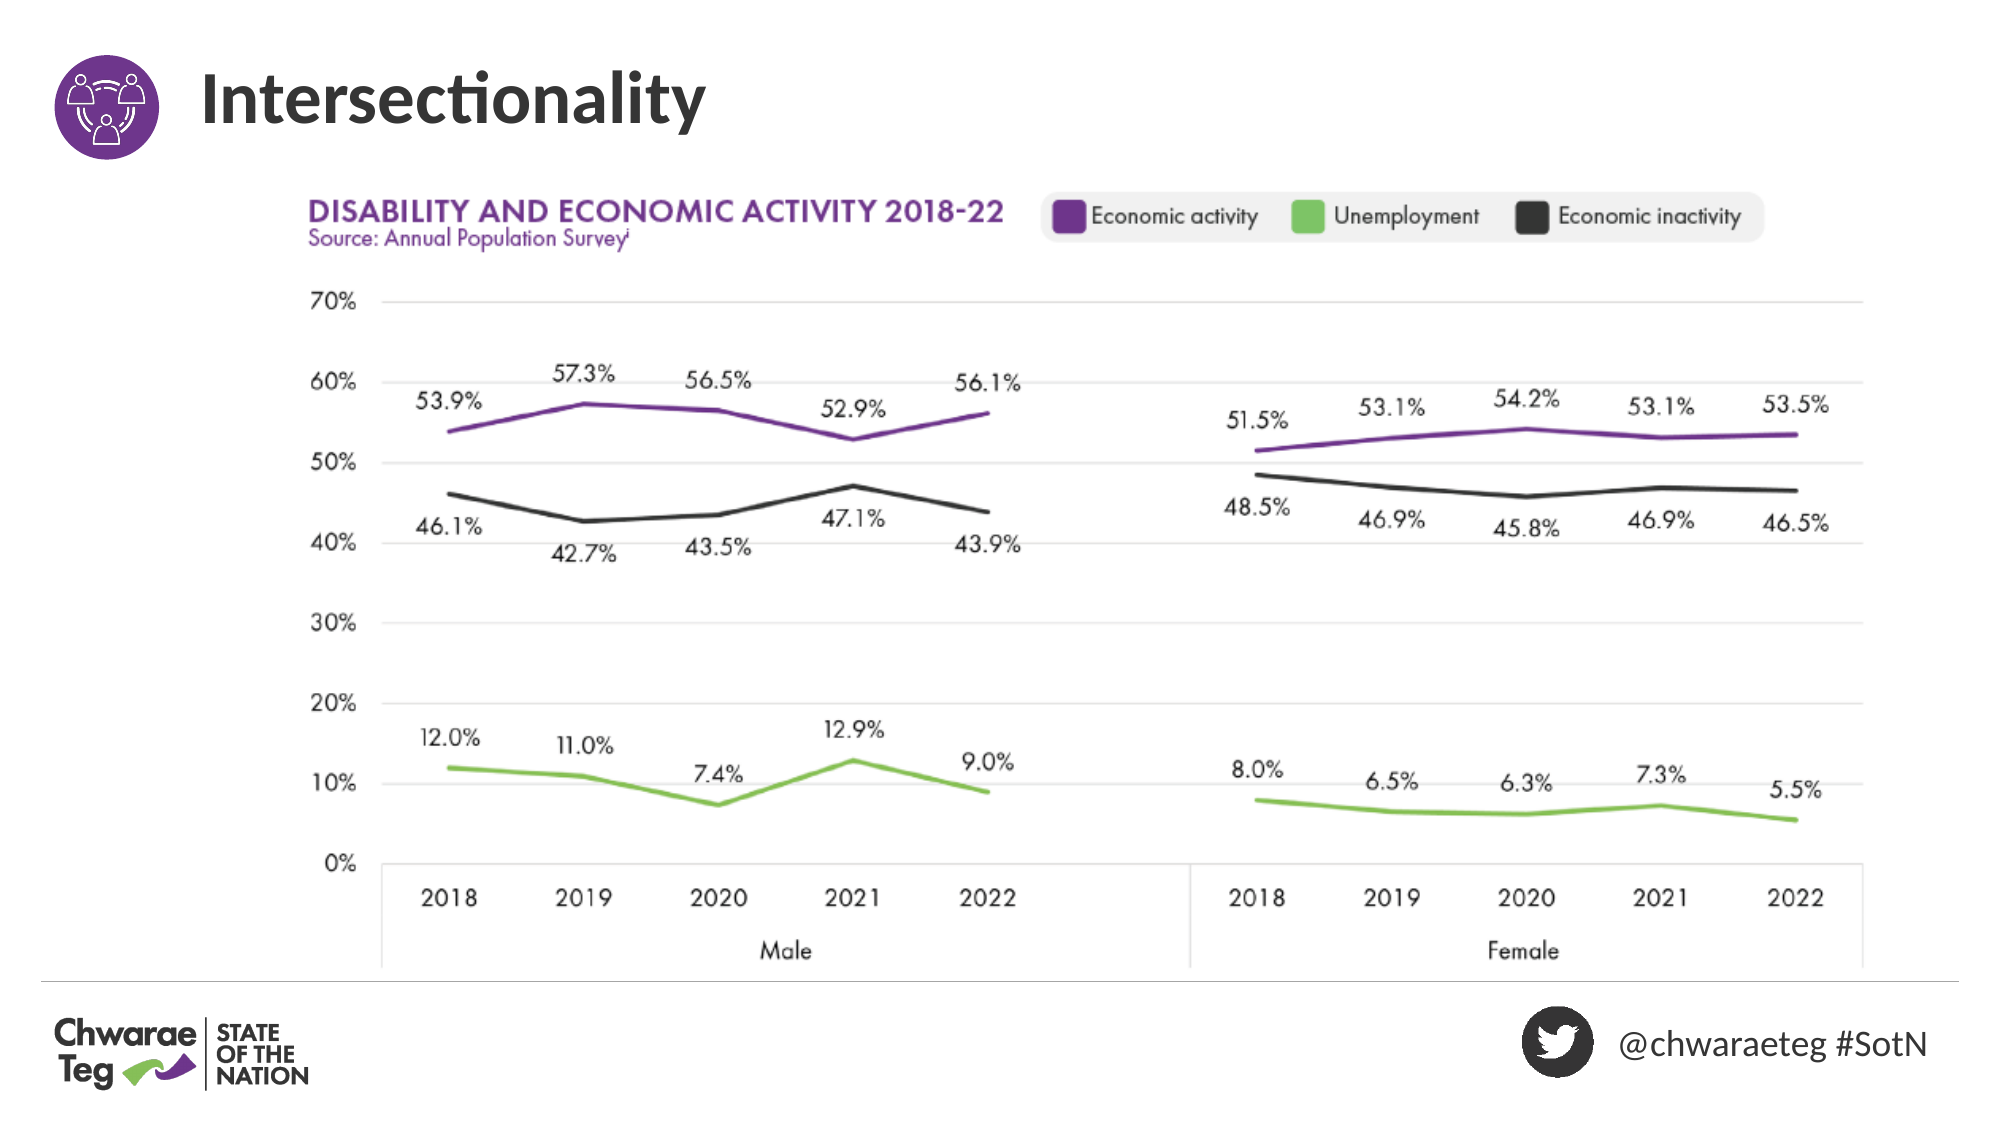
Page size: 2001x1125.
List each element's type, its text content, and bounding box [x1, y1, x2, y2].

text_box Intersectionality [185, 40, 1364, 147]
picture [41, 64, 167, 151]
picture [18, 982, 1959, 1104]
text_box @chwaraeteg #SotN [1601, 1011, 1983, 1072]
text_box [78, 151, 136, 160]
text_box [77, 55, 136, 64]
picture [245, 97, 1959, 981]
